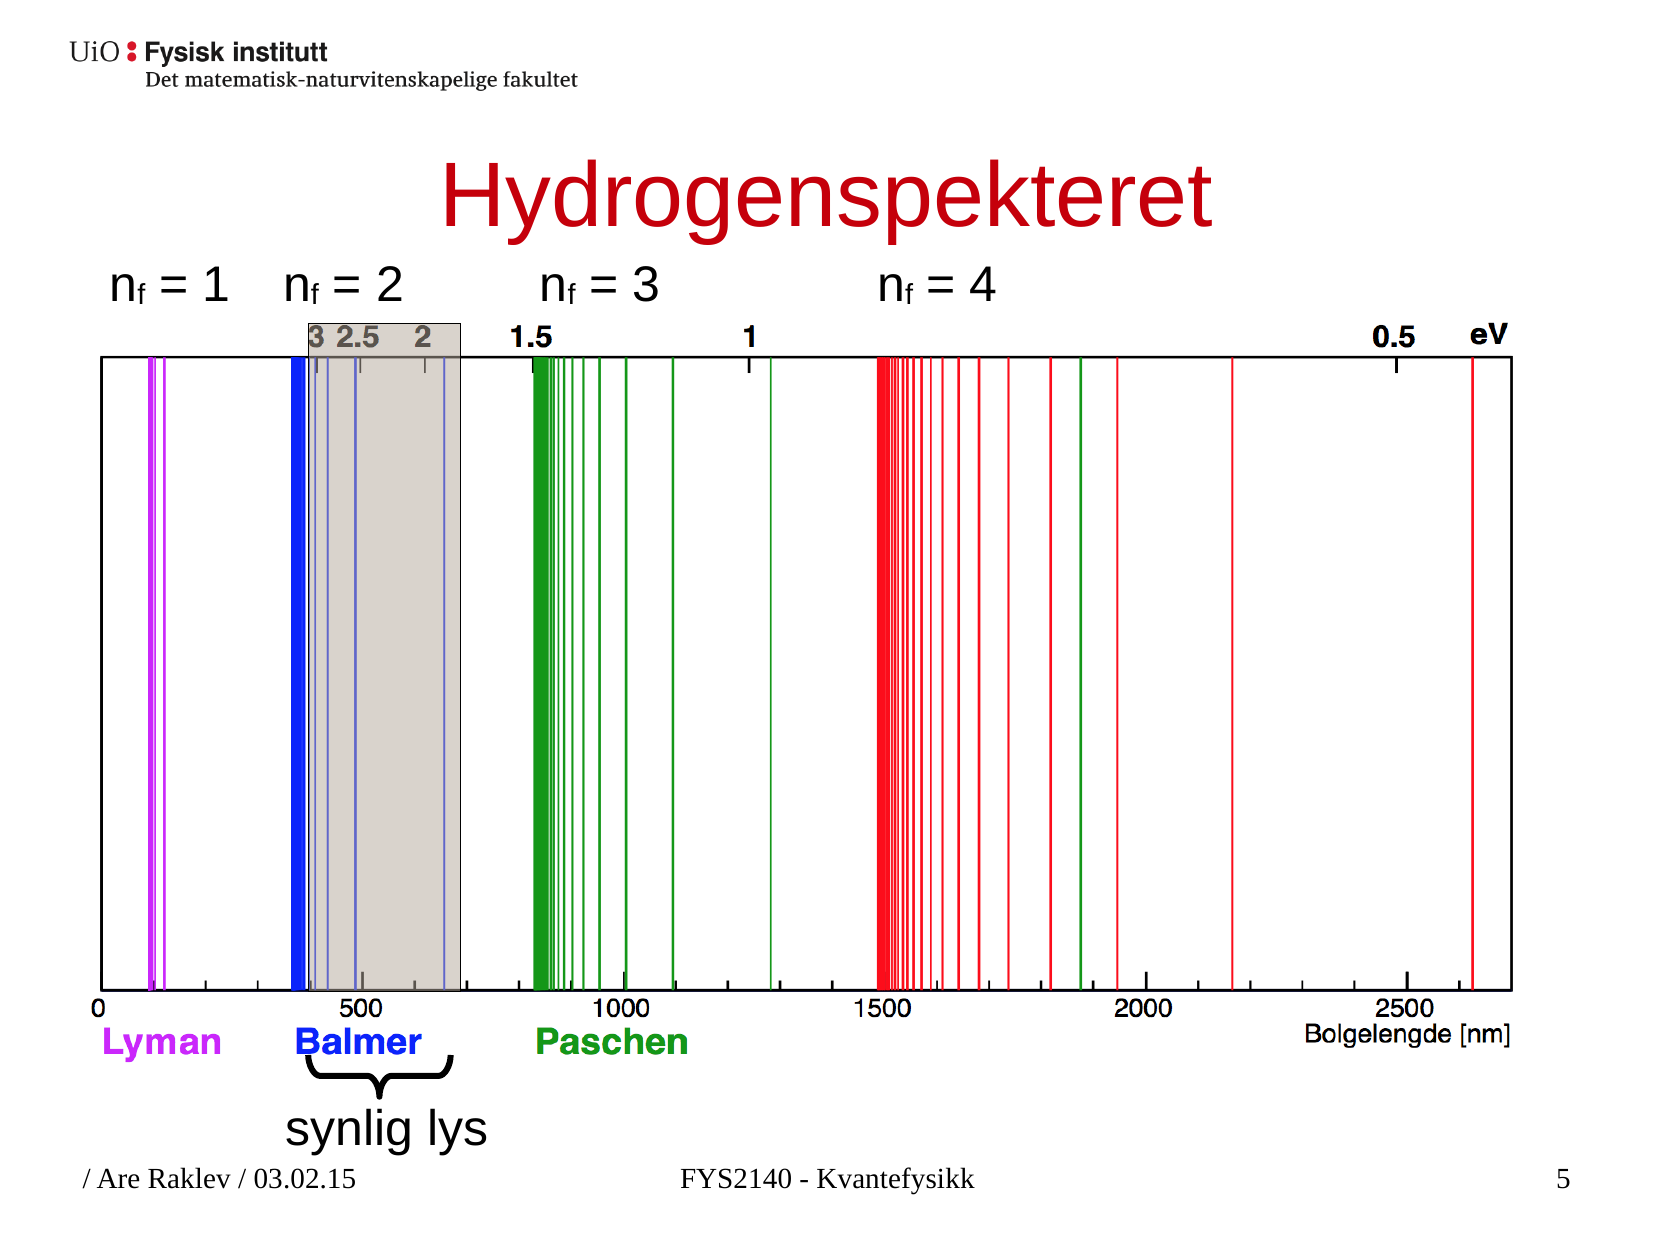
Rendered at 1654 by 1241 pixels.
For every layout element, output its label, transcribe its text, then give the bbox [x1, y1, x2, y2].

text_box synlig lys [271, 1092, 563, 1171]
picture [68, 37, 581, 93]
text_box nf = 2 [268, 248, 419, 336]
text_box nf = 4 [862, 248, 1013, 336]
picture [72, 299, 1565, 1082]
text_box nf = 1 [94, 248, 245, 336]
text_box nf = 3 [525, 248, 676, 336]
text_box [308, 323, 461, 992]
title Hydrogenspekteret [82, 90, 1571, 298]
